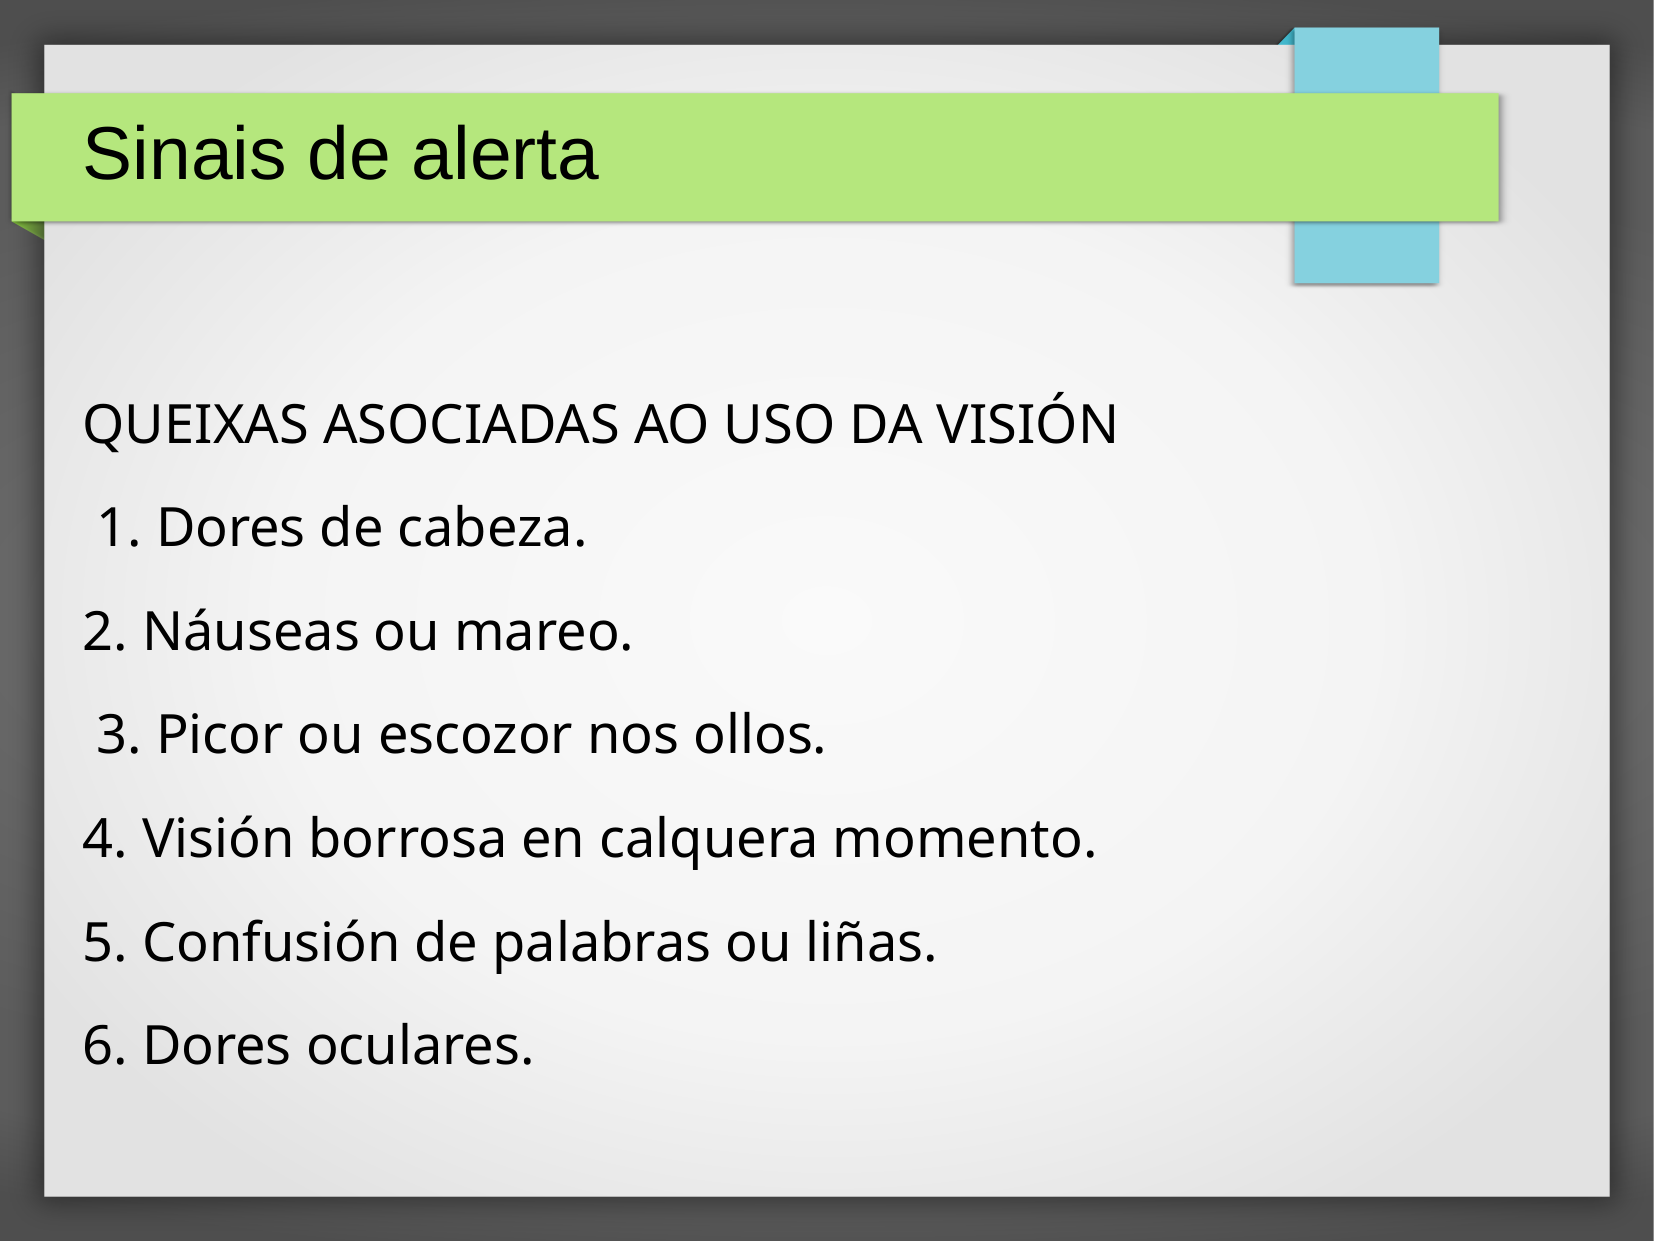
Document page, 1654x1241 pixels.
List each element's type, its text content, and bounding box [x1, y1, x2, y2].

list QUEIXAS ASOCIADAS AO USO DA VISIÓN 1. Dores de cabeza. 2. Náuseas ou mareo. 3. Picor ou escozor nos ollos. 4. Visión borrosa en calquera momento. 5. Confusión de palabras ou liñas. 6. Dores oculares. [82, 295, 1571, 1036]
title Sinais de alerta [82, 94, 1264, 213]
picture [0, 0, 1654, 1241]
